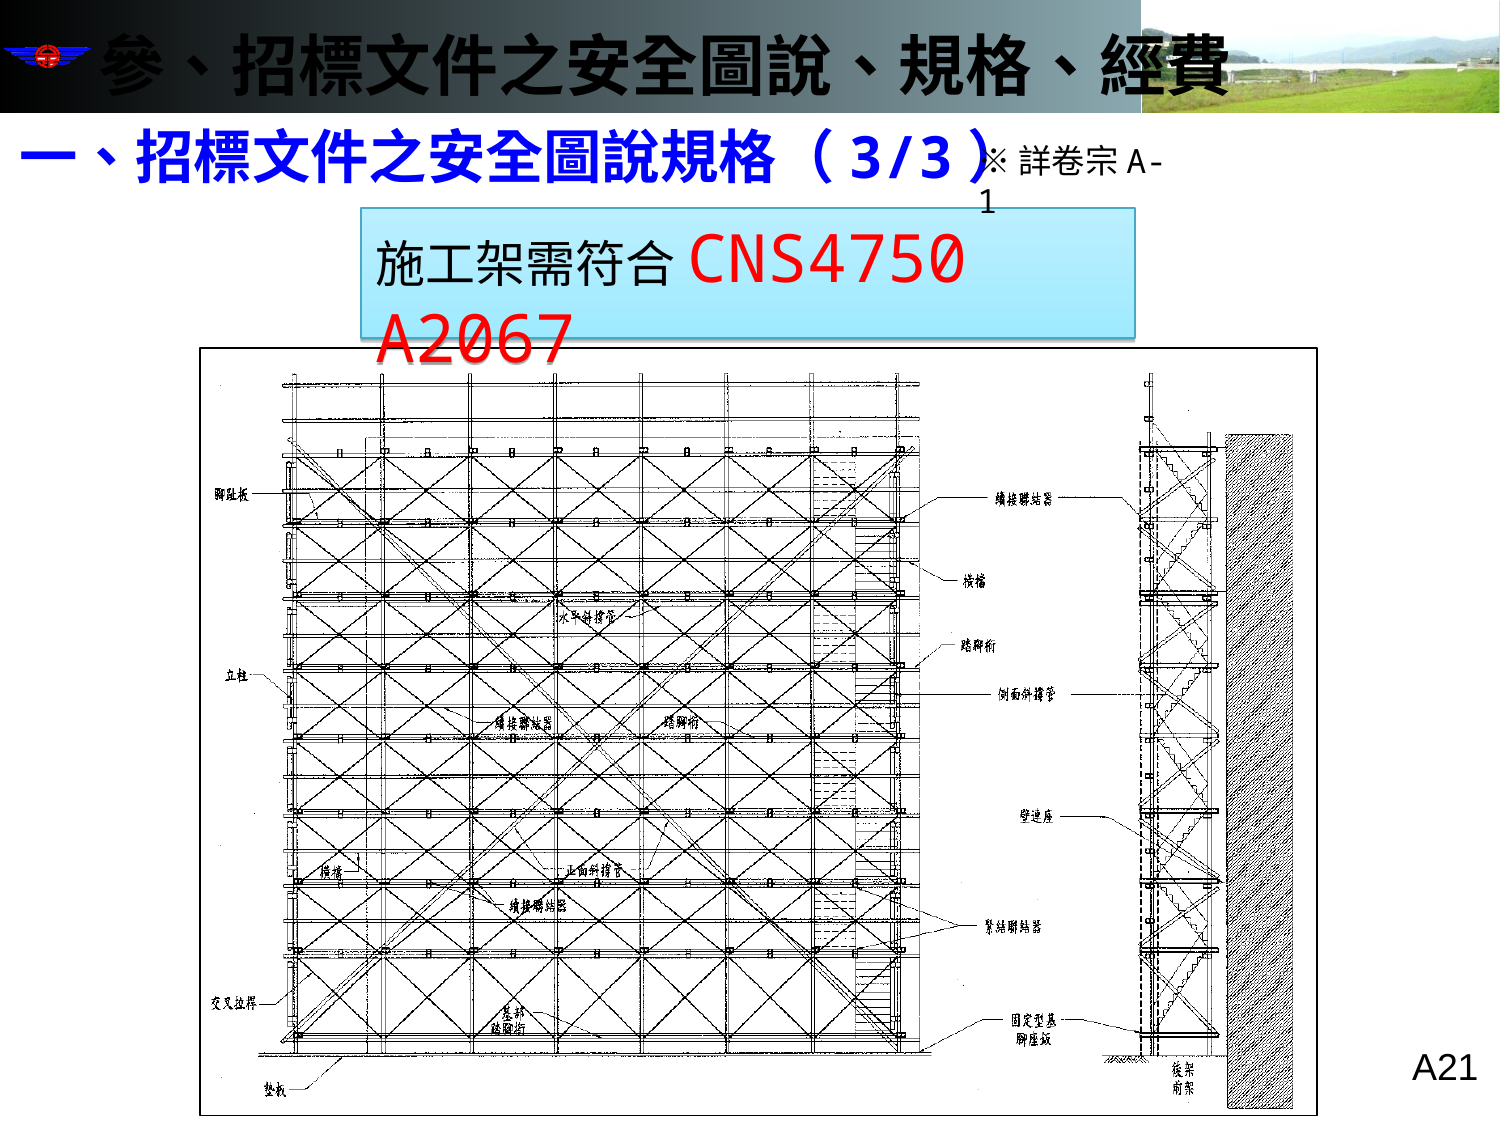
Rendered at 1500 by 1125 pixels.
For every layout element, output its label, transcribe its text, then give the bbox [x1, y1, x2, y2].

picture [200, 348, 1317, 1115]
text_box 參、招標文件之安全圖說、規格、經費 [0, 0, 1248, 115]
text_box A21 [1397, 1035, 1500, 1096]
picture [1248, 0, 1500, 113]
text_box 一、招標文件之安全圖說規格（3/3） [4, 113, 1259, 208]
text_box ※詳卷宗A-1 [962, 132, 1198, 188]
picture [505, 348, 525, 358]
text_box 施工架需符合CNS4750 A2067 [361, 208, 1135, 338]
picture [468, 348, 485, 357]
